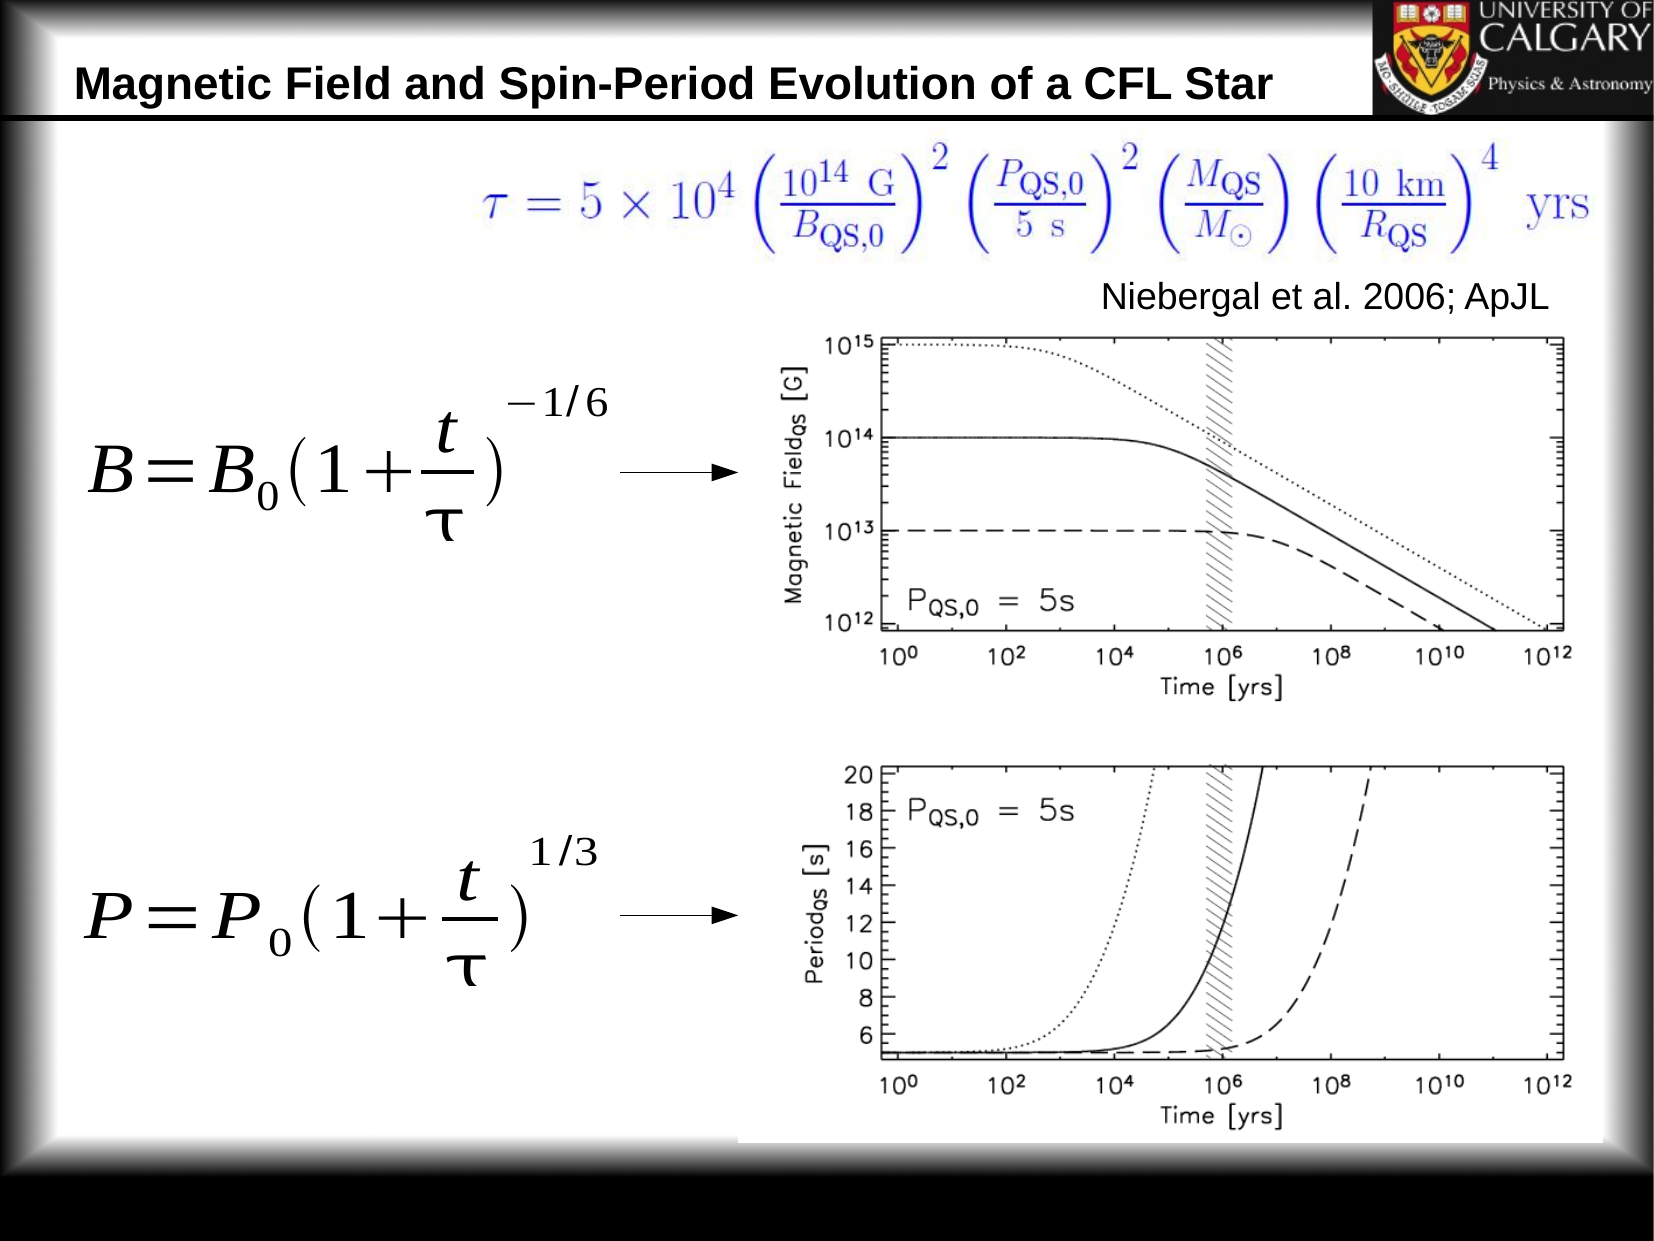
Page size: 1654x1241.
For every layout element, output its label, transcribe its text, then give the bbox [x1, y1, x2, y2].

text_box Magnetic Field and Spin-Period Evolution of a CFL Star [59, 51, 1290, 118]
picture [0, 0, 1654, 115]
text_box Niebergal et al. 2006; ApJL [1086, 267, 1565, 325]
chart [63, 377, 625, 560]
chart [59, 826, 621, 1004]
picture [0, 121, 1654, 1241]
